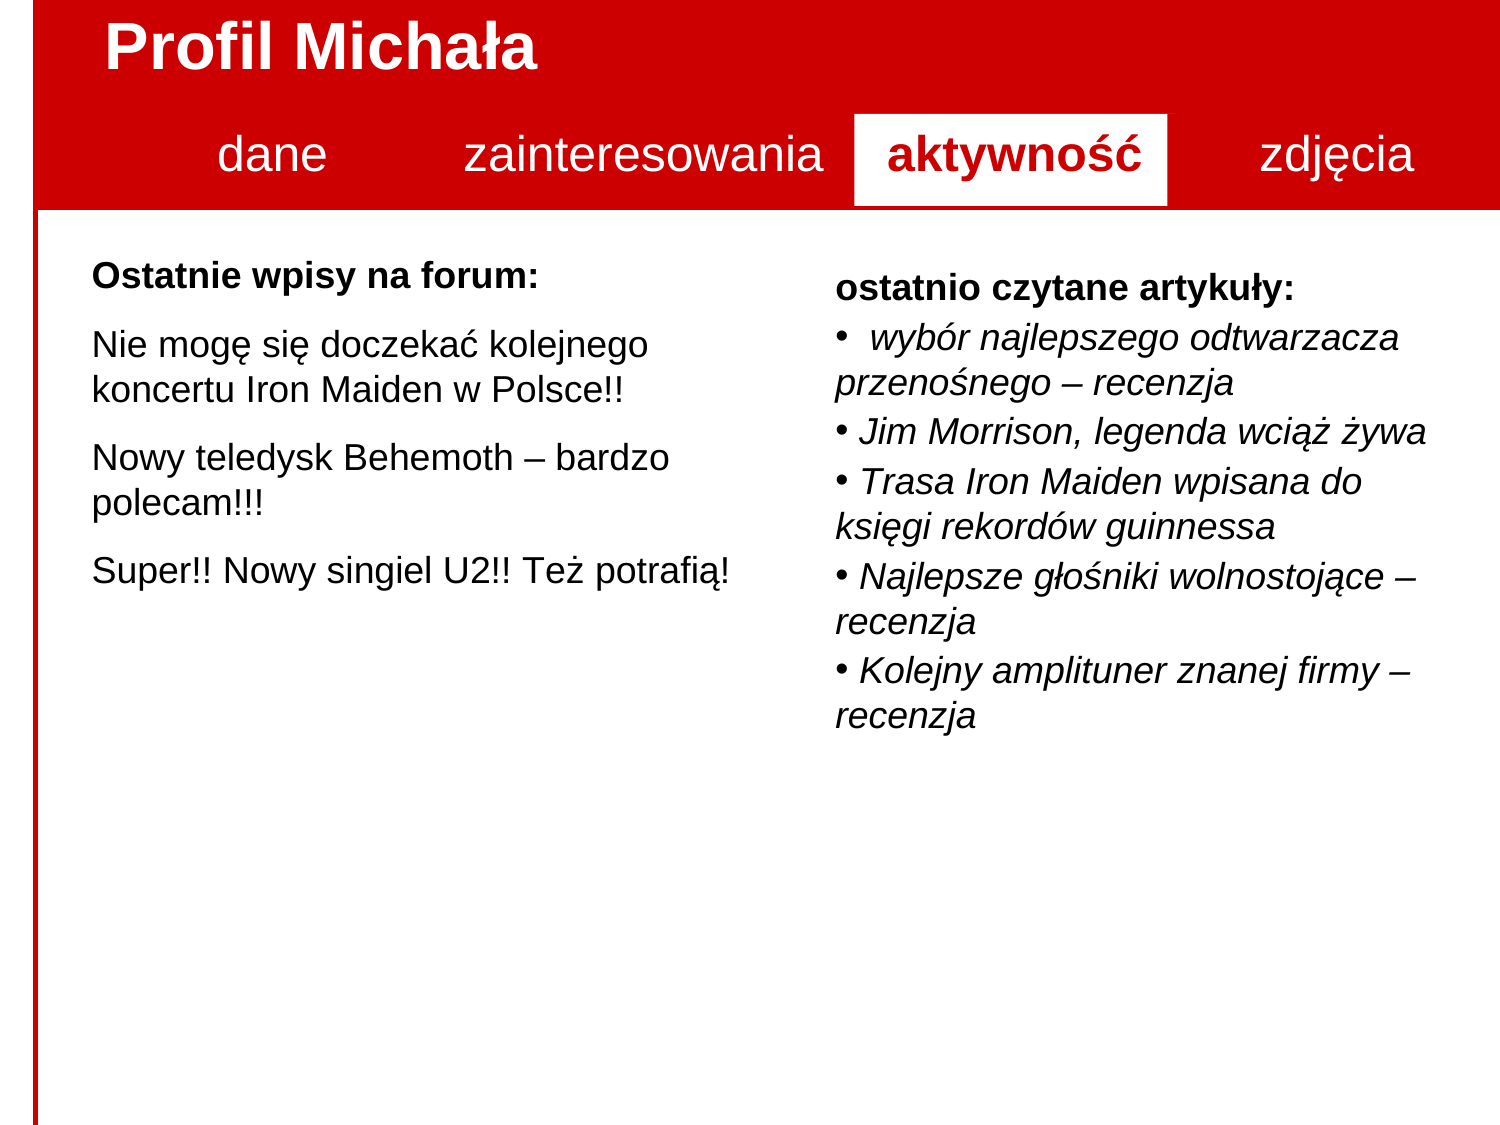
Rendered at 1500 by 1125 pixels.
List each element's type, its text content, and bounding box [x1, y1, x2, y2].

text_box zdjęcia [1167, 113, 1500, 206]
text_box dane [112, 113, 430, 206]
text_box zainteresowania [430, 113, 854, 206]
text_box Profil Michała [38, 0, 1500, 203]
text_box aktywność [854, 113, 1167, 206]
text_box Ostatnie wpisy na forum: Nie mogę się doczekać kolejnego koncertu Iron Maiden w Polsce!! Nowy teledysk Behemoth – bardzo polecam!!! Super!! Nowy singiel U2!! Też potrafią! [76, 243, 810, 736]
text_box ostatnio czytane artykuły: wybór najlepszego odtwarzacza przenośnego – recenzja Jim Morrison, legenda wciąż żywa Trasa Iron Maiden wpisana do księgi rekordów guinnessa Najlepsze głośniki wolnostojące – recenzja Kolejny amplituner znanej firmy – recenzja [820, 255, 1447, 1000]
